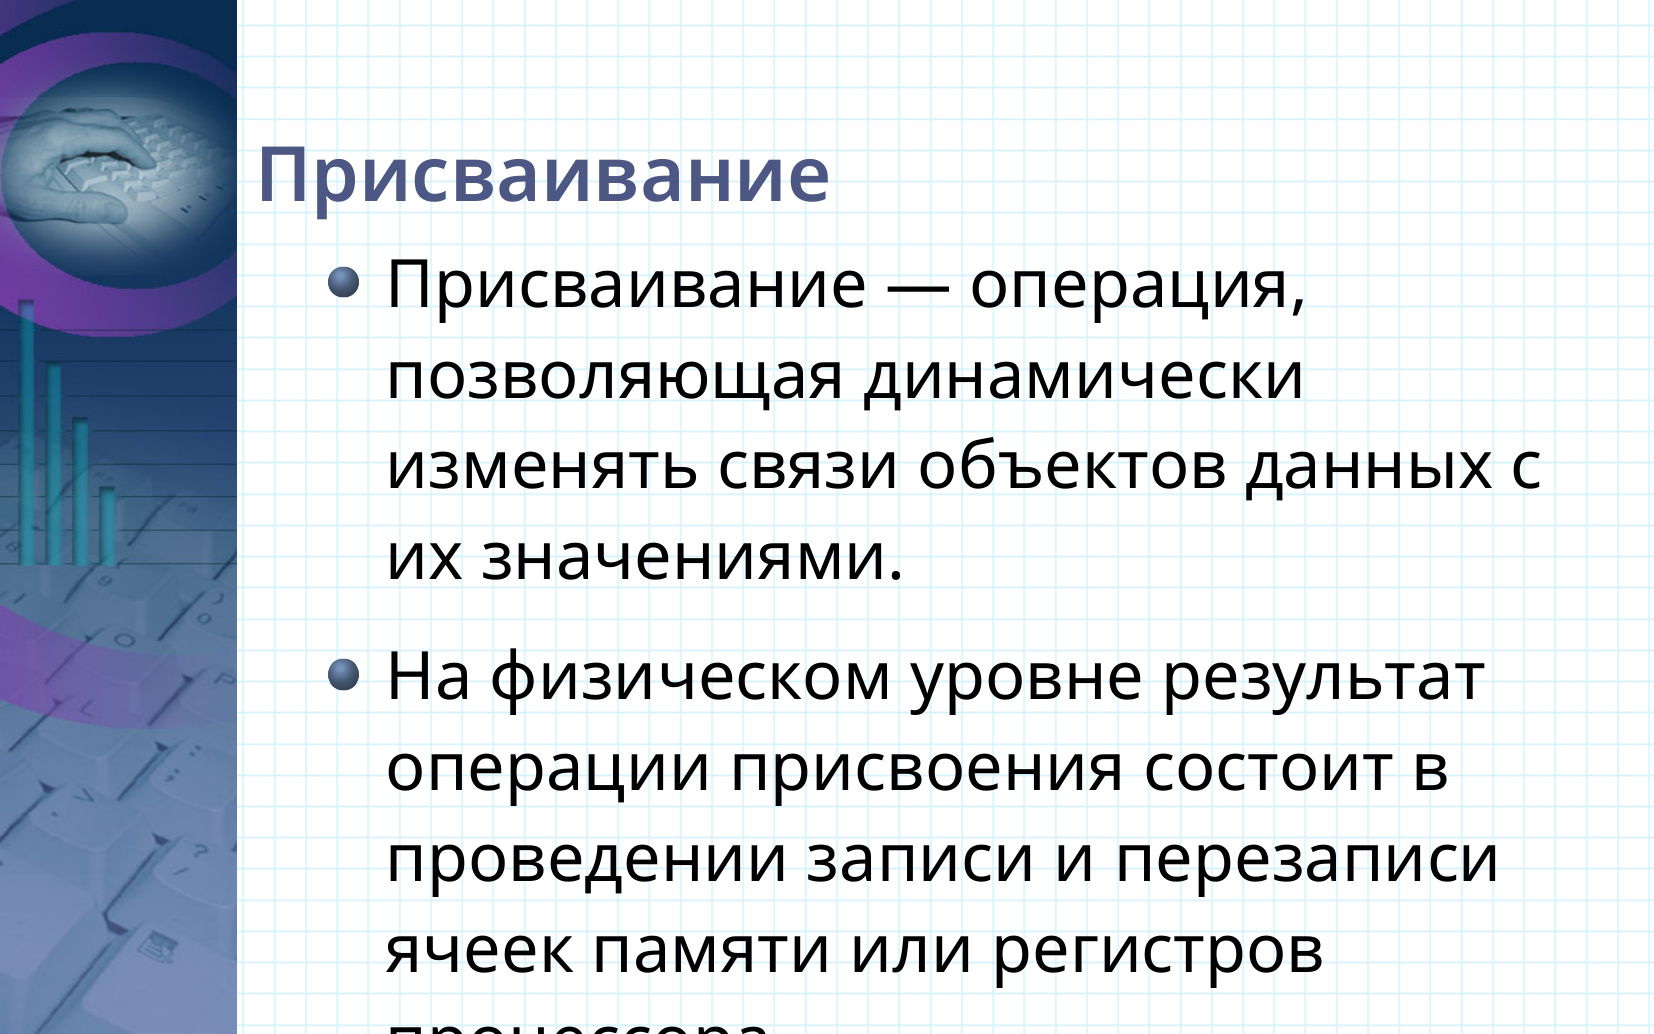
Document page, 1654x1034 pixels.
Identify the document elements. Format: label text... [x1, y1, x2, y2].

title Присваивание [254, 85, 1640, 259]
list Присваивание — операция, позволяющая динамически изменять связи объектов данных с их значениями. На физическом уровне результат операции присвоения состоит в проведении записи и перезаписи ячеек памяти или регистров процессора. [244, 236, 1630, 986]
picture [0, 0, 1654, 1034]
